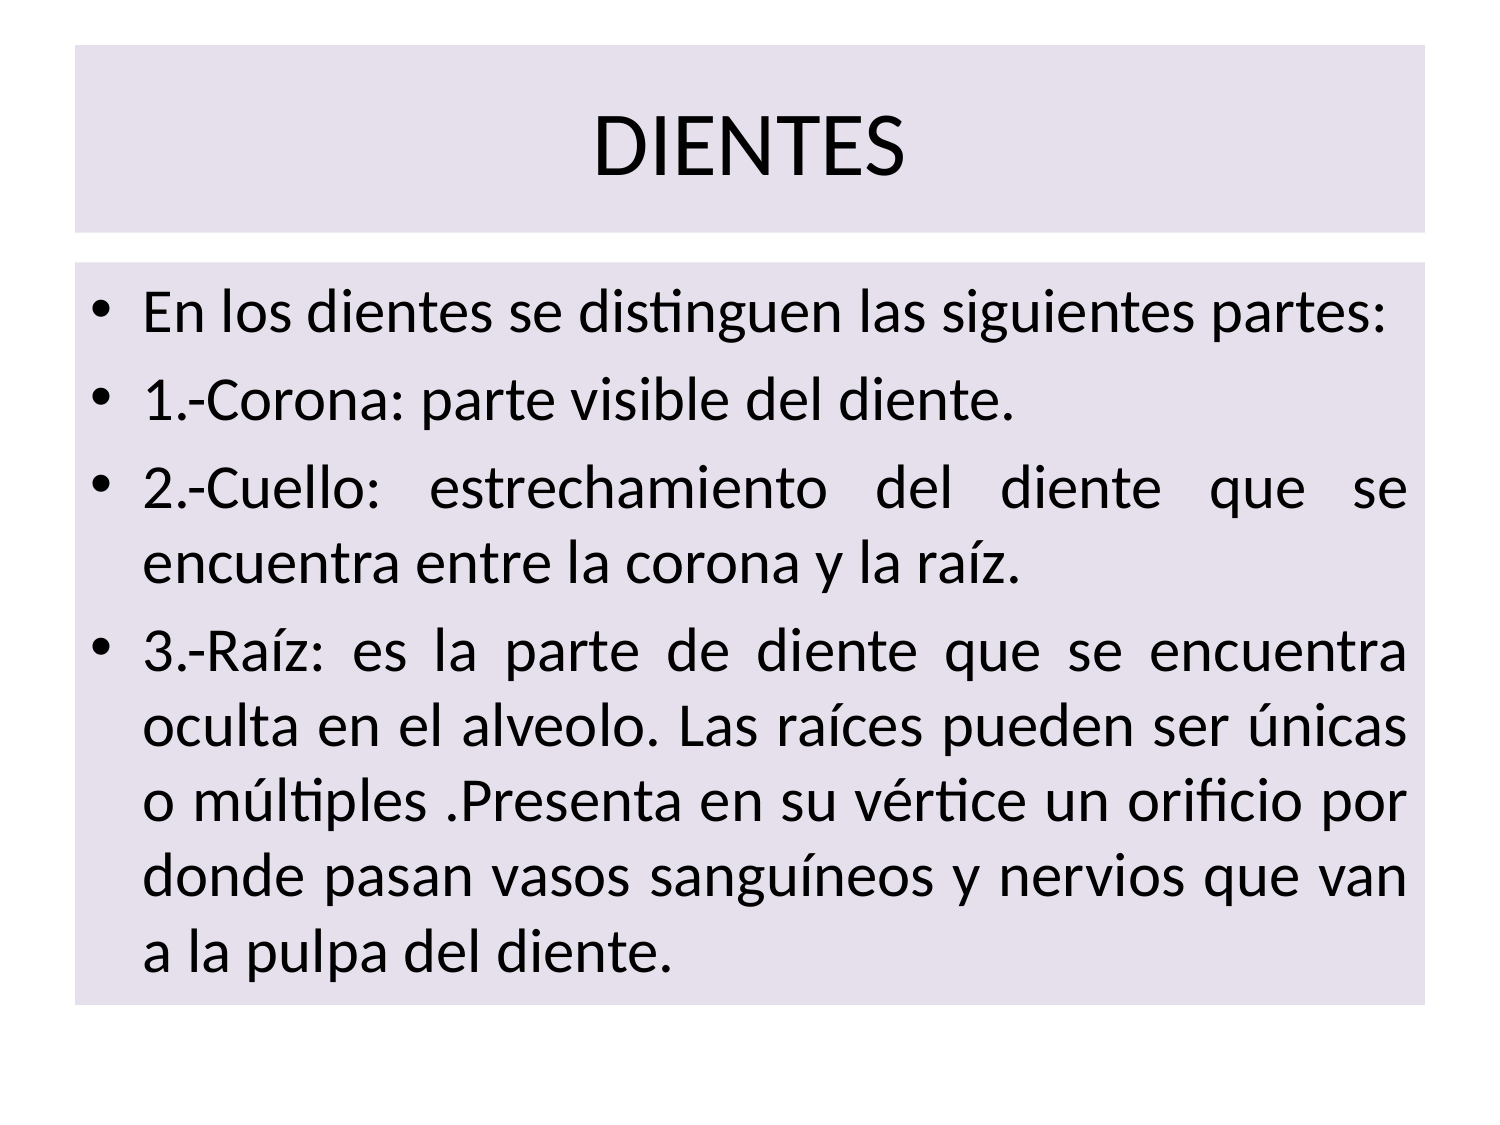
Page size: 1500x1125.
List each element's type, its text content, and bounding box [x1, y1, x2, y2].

title DIENTES [75, 45, 1425, 233]
list En los dientes se distinguen las siguientes partes: 1.-Corona: parte visible del diente. 2.-Cuello: estrechamiento del diente que se encuentra entre la corona y la raíz. 3.-Raíz: es la parte de diente que se encuentra oculta en el alveolo. Las raíces pueden ser únicas o múltiples .Presenta en su vértice un orificio por donde pasan vasos sanguíneos y nervios que van a la pulpa del diente. [75, 262, 1425, 1005]
